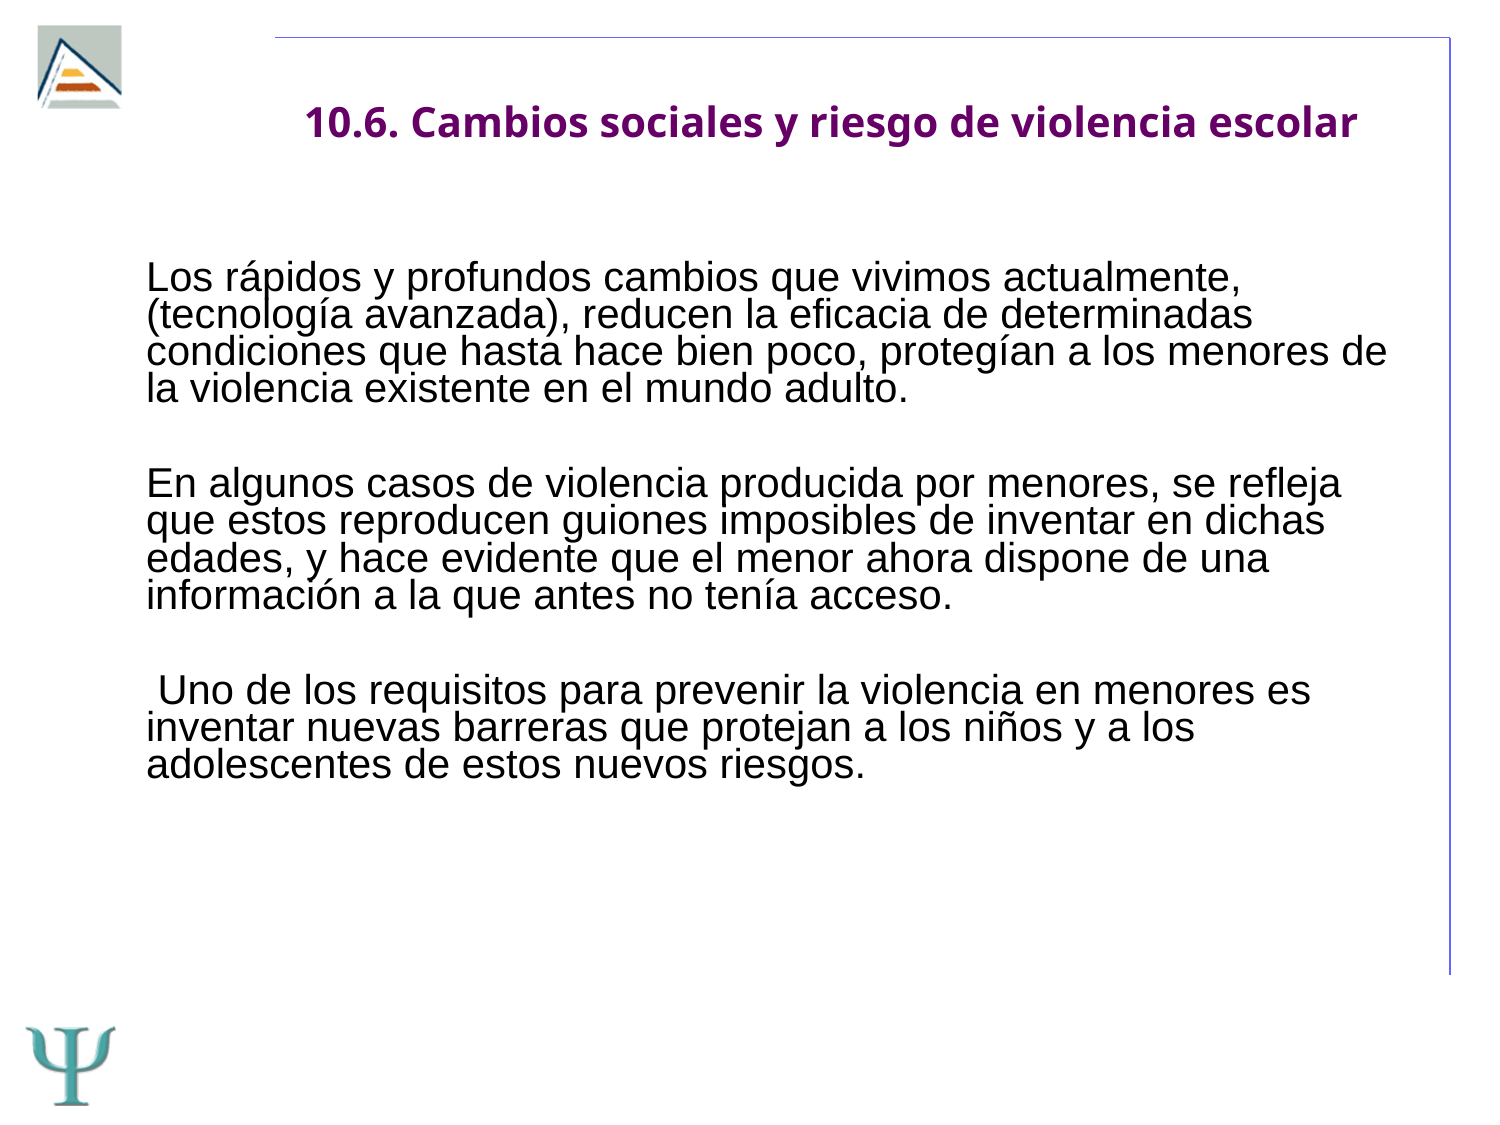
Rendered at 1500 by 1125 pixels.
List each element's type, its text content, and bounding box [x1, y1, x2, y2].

list Los rápidos y profundos cambios que vivimos actualmente, (tecnología avanzada), reducen la eficacia de determinadas condiciones que hasta hace bien poco, protegían a los menores de la violencia existente en el mundo adulto. En algunos casos de violencia producida por menores, se refleja que estos reproducen guiones imposibles de inventar en dichas edades, y hace evidente que el menor ahora dispone de una información a la que antes no tenía acceso. Uno de los requisitos para prevenir la violencia en menores es inventar nuevas barreras que protejan a los niños y a los adolescentes de estos nuevos riesgos. [75, 224, 1426, 1084]
title 10.6. Cambios sociales y riesgo de violencia escolar [262, 74, 1401, 168]
picture [24, 1024, 116, 1106]
picture [37, 24, 122, 109]
